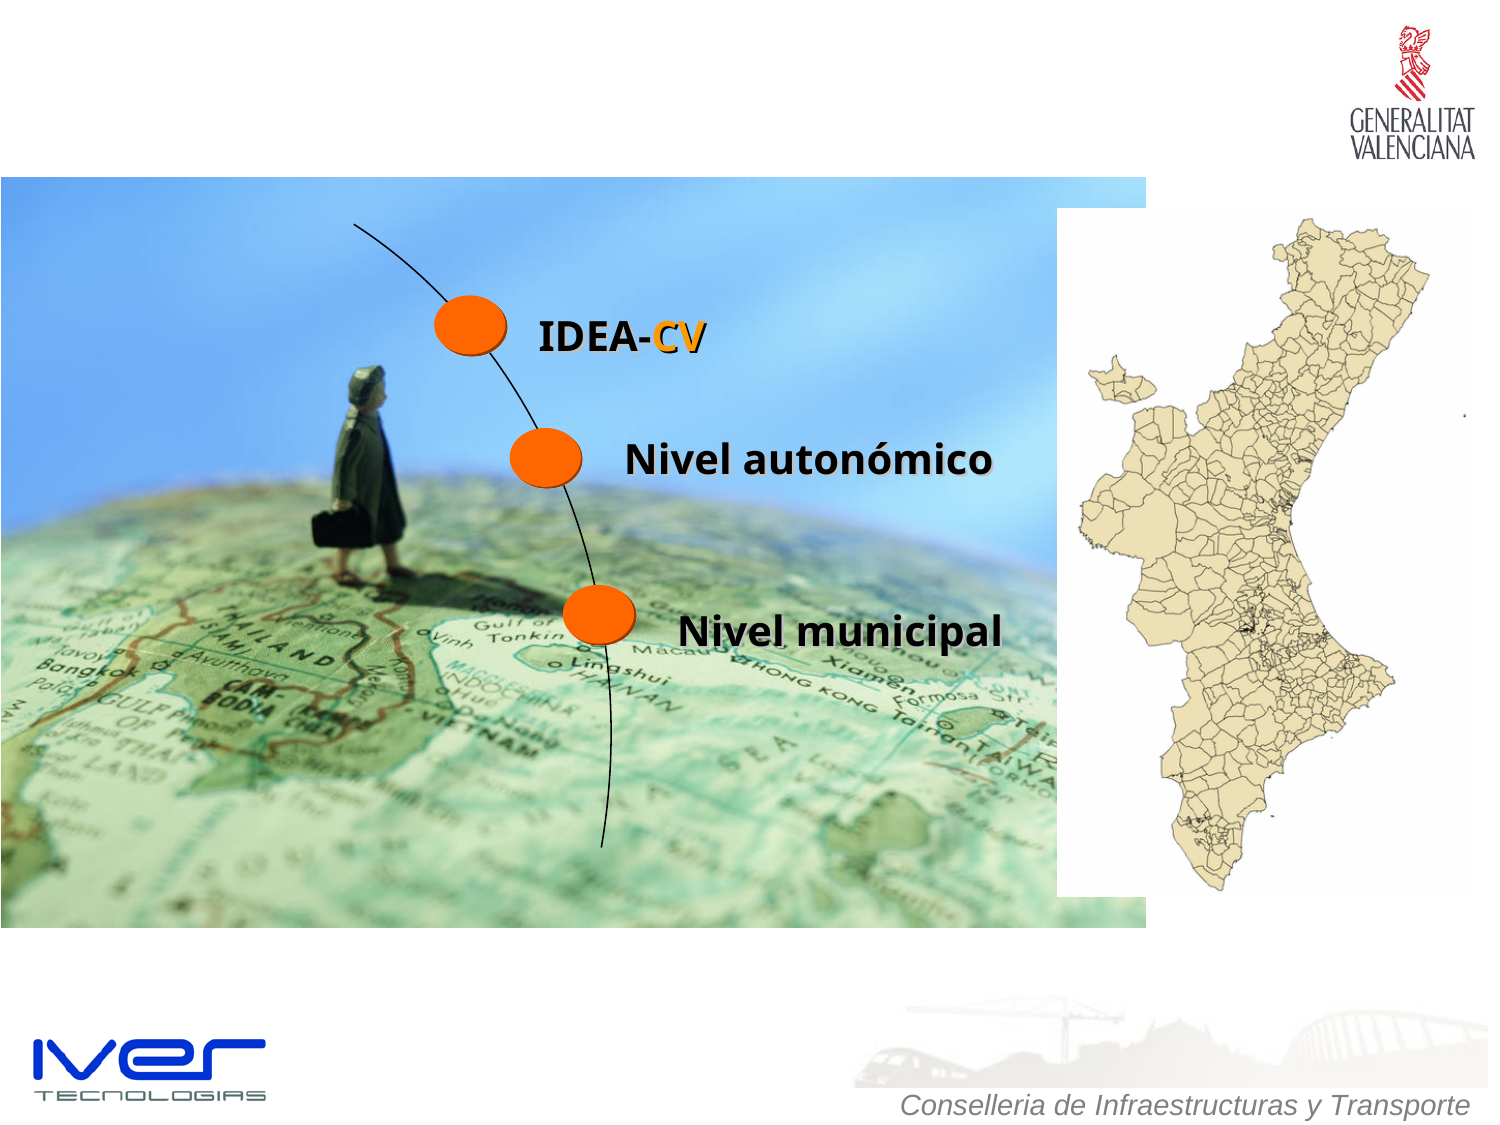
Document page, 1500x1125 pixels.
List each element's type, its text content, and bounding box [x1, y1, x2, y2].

picture [29, 1033, 266, 1113]
text_box [509, 427, 581, 487]
text_box IDEA-CV [523, 291, 721, 372]
text_box Nivel municipal [662, 587, 1018, 667]
picture [1, 177, 1471, 928]
text_box [562, 584, 635, 644]
picture [1349, 24, 1476, 160]
text_box Nivel autonómico [609, 414, 1009, 495]
text_box [434, 295, 506, 355]
picture [850, 990, 1488, 1088]
